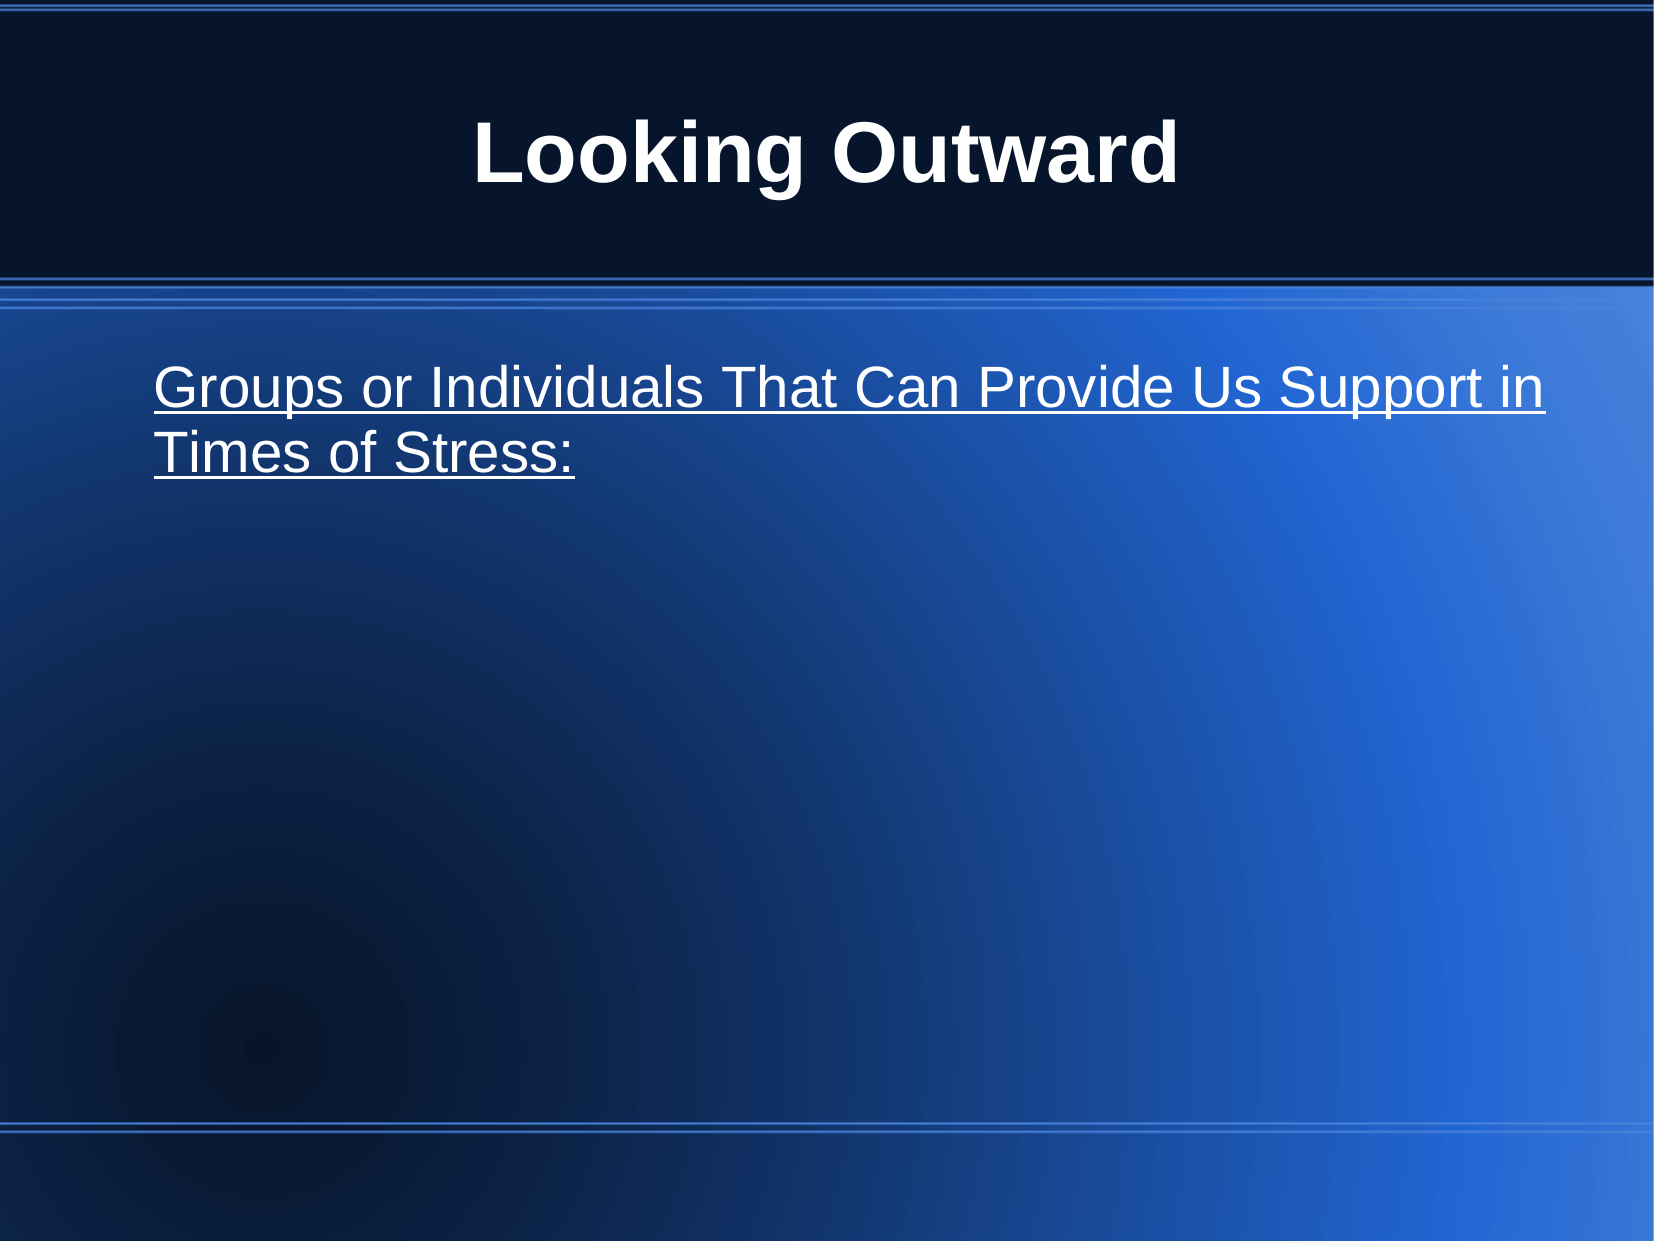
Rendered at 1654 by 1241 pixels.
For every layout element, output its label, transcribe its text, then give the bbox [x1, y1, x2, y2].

picture [0, 0, 1654, 1241]
title Looking Outward [82, 49, 1571, 257]
list Groups or Individuals That Can Provide Us Support in Times of Stress: [82, 355, 1571, 1058]
